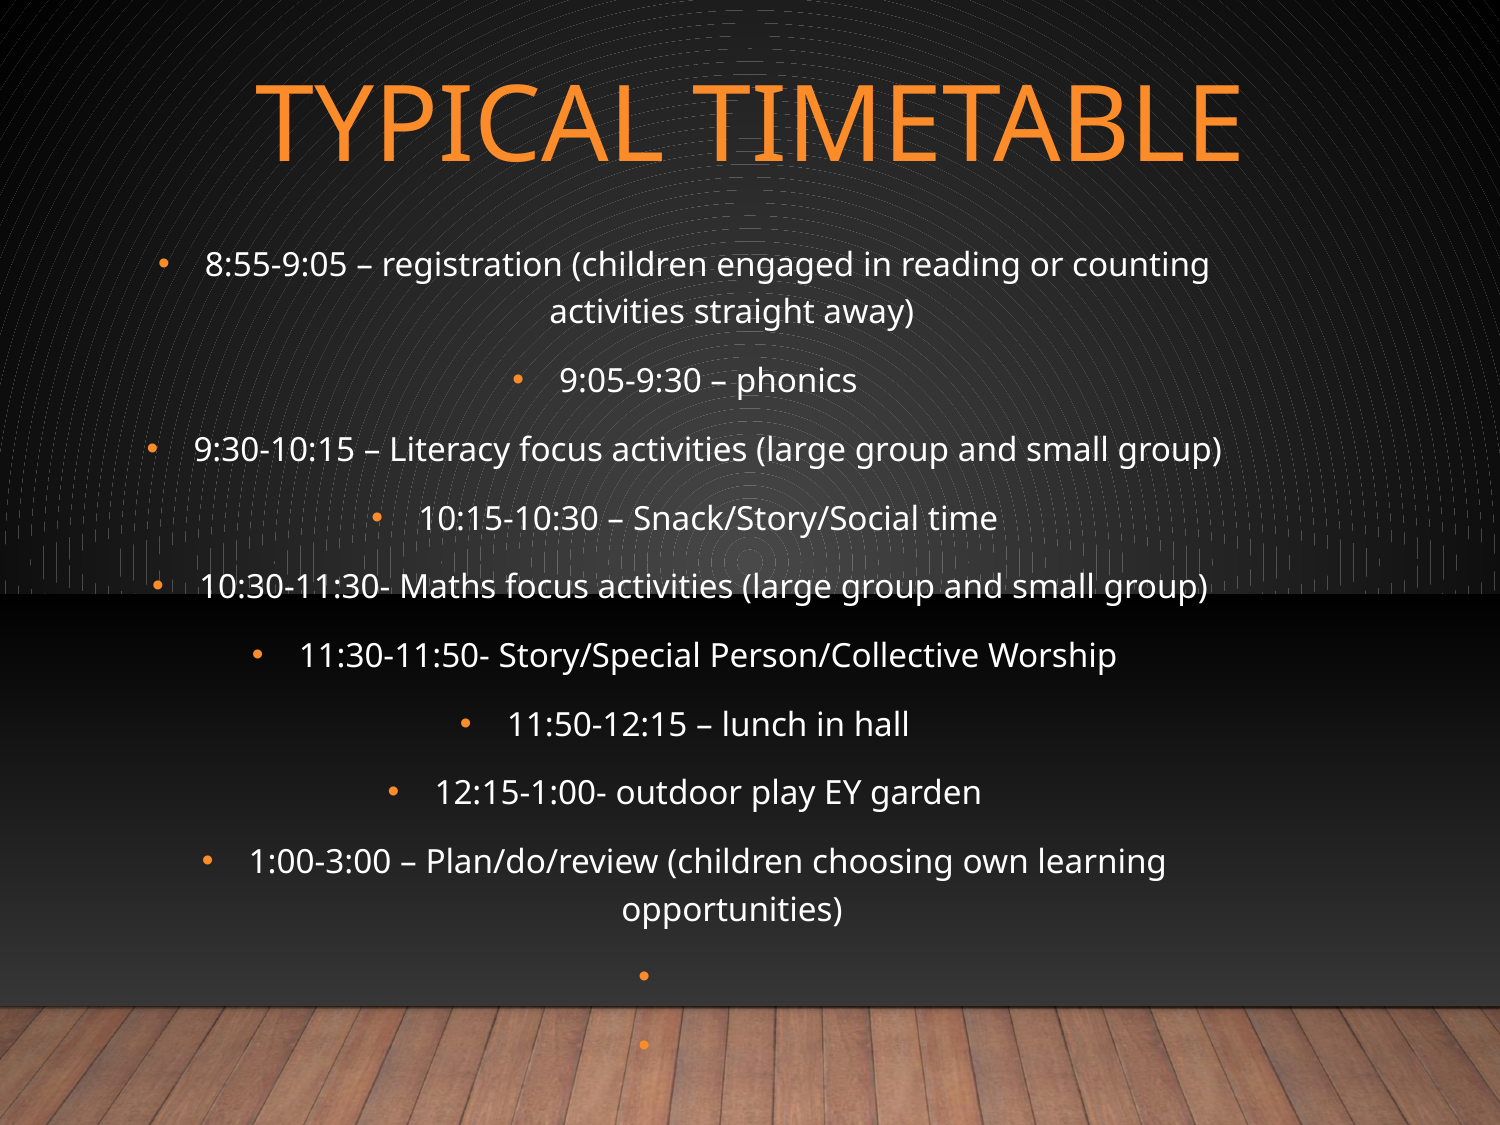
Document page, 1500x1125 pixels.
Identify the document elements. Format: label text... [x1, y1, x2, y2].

title Typical Timetable [112, 62, 1388, 185]
subtitle 8:55-9:05 – registration (children engaged in reading or counting activities straight away) 9:05-9:30 – phonics 9:30-10:15 – Literacy focus activities (large group and small group) 10:15-10:30 – Snack/Story/Social time 10:30-11:30- Maths focus activities (large group and small group) 11:30-11:50- Story/Special Person/Collective Worship 11:50-12:15 – lunch in hall 12:15-1:00- outdoor play EY garden 1:00-3:00 – Plan/do/review (children choosing own learning opportunities) [112, 219, 1258, 988]
